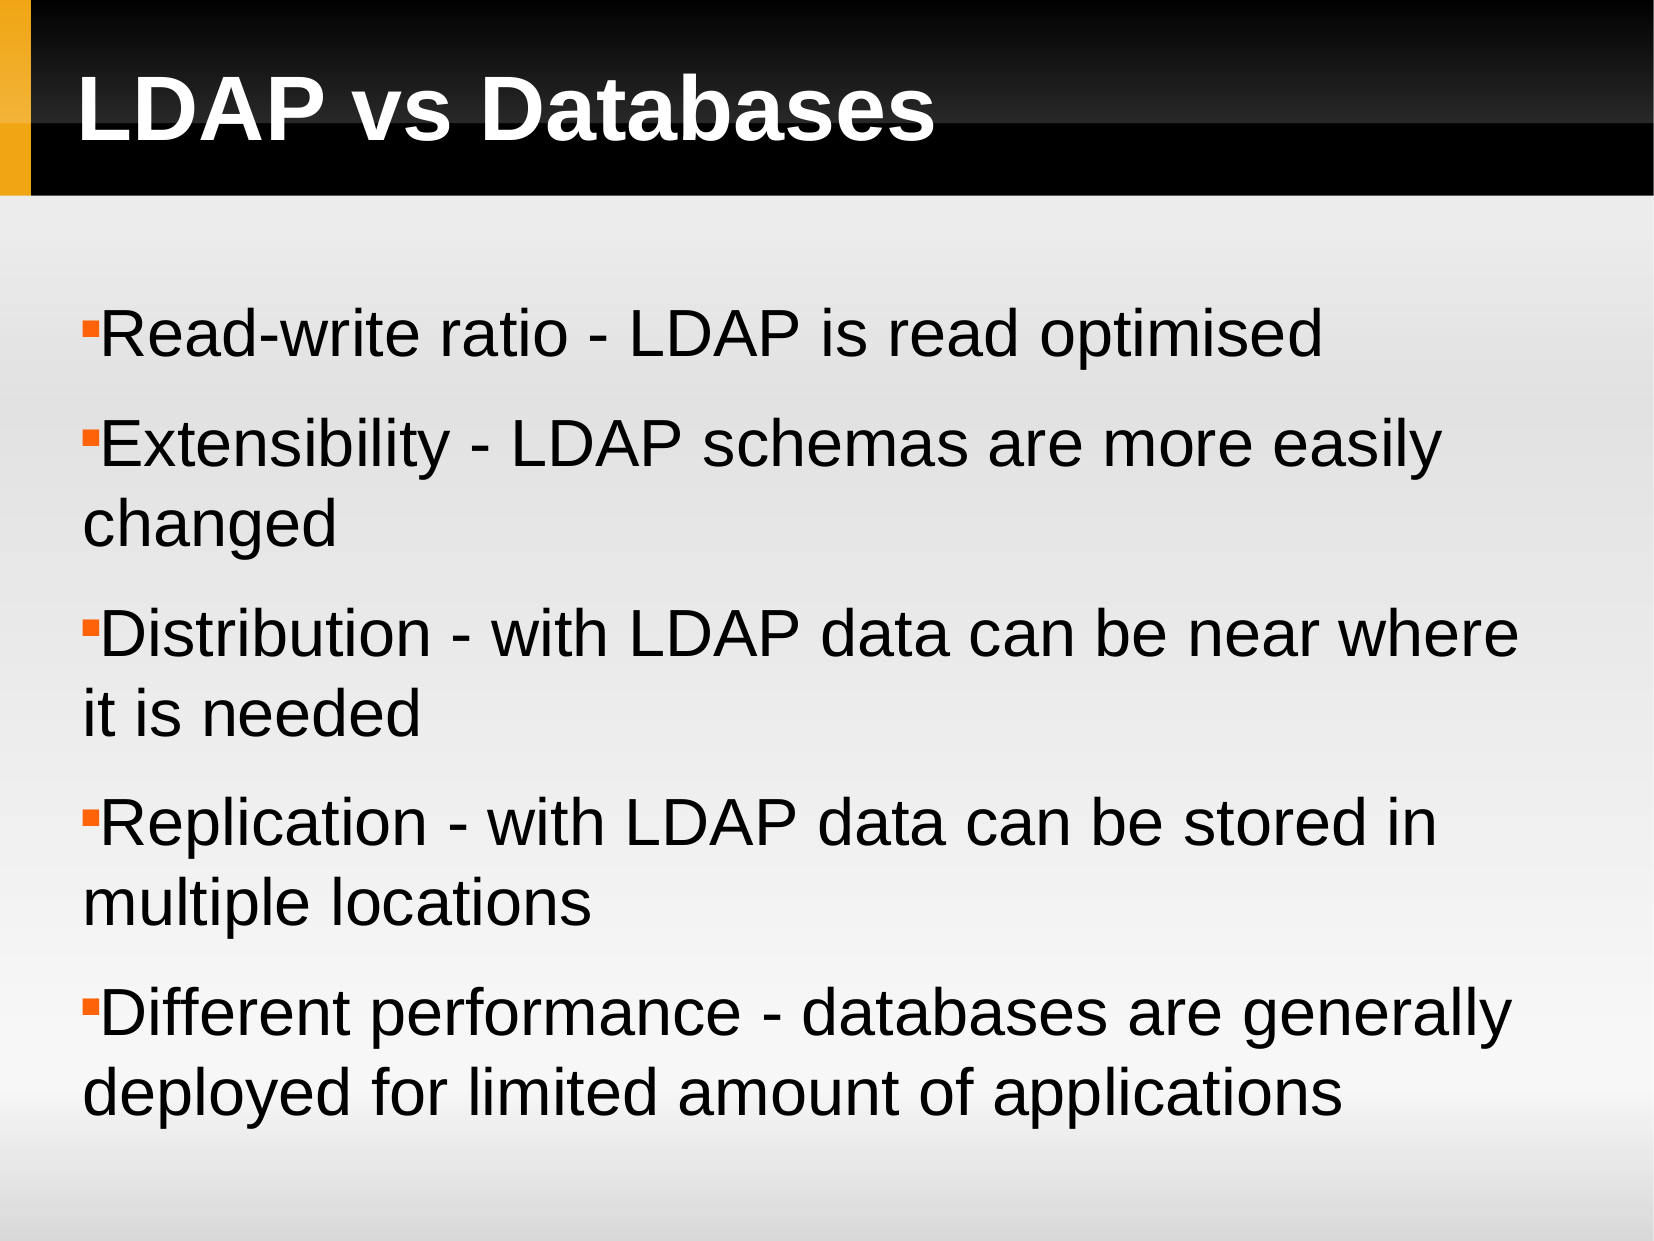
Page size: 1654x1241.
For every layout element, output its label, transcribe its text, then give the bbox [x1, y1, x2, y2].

list Read-write ratio - LDAP is read optimised Extensibility - LDAP schemas are more easily changed Distribution - with LDAP data can be near where it is needed Replication - with LDAP data can be stored in multiple locations Different performance - databases are generally deployed for limited amount of applications [82, 290, 1571, 1157]
title LDAP vs Databases [76, 7, 1565, 200]
